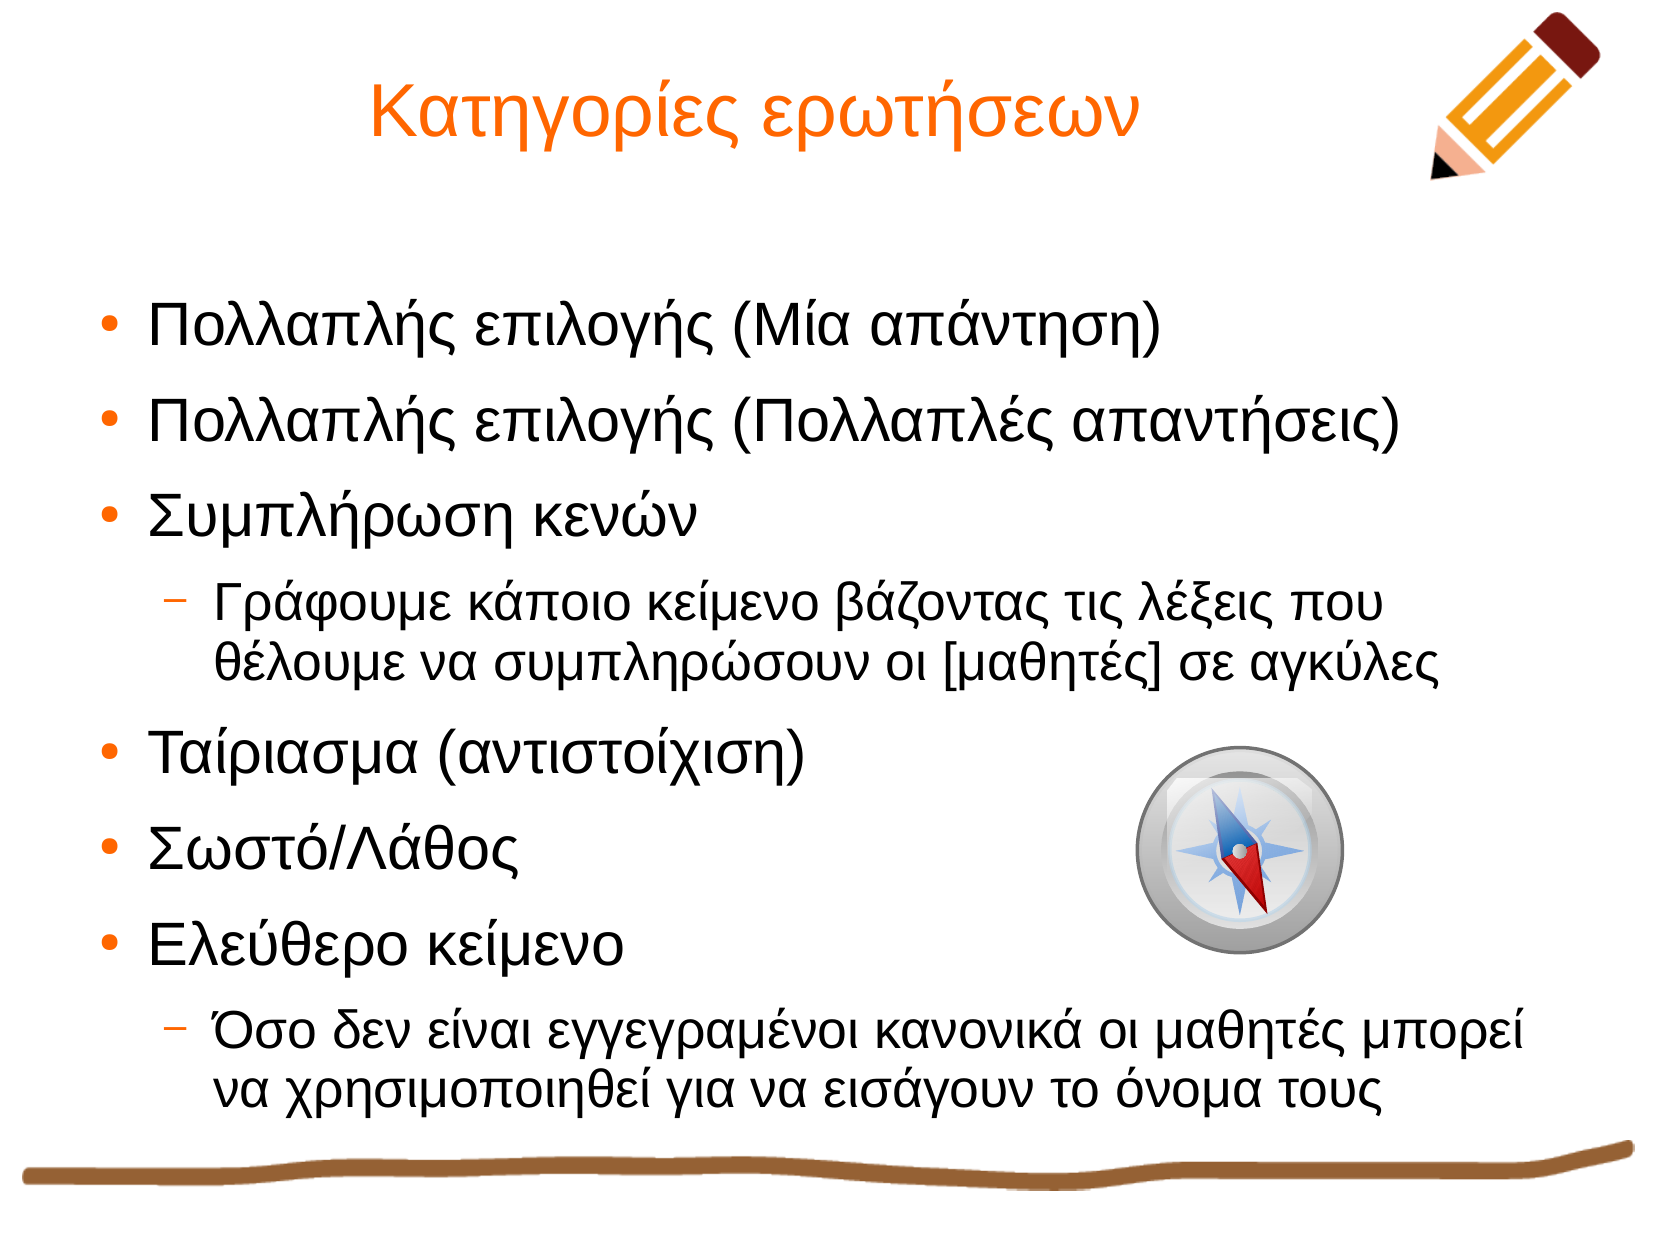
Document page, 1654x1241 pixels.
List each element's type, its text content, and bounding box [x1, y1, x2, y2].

picture [22, 1140, 1635, 1191]
picture [1430, 12, 1601, 181]
title Κατηγορίες ερωτήσεων [82, 49, 1430, 172]
picture [1121, 731, 1359, 969]
list Πολλαπλής επιλογής (Μία απάντηση) Πολλαπλής επιλογής (Πολλαπλές απαντήσεις) Συμπλήρωση κενών Γράφουμε κάποιο κείμενο βάζοντας τις λέξεις που θέλουμε να συμπληρώσουν οι [μαθητές] σε αγκύλες Ταίριασμα (αντιστοίχιση) Σωστό/Λάθος Ελεύθερο κείμενο Όσο δεν είναι εγγεγραμένοι κανονικά οι μαθητές μπορεί να χρησιμοποιηθεί για να εισάγουν το όνομα τους [82, 290, 1571, 1122]
